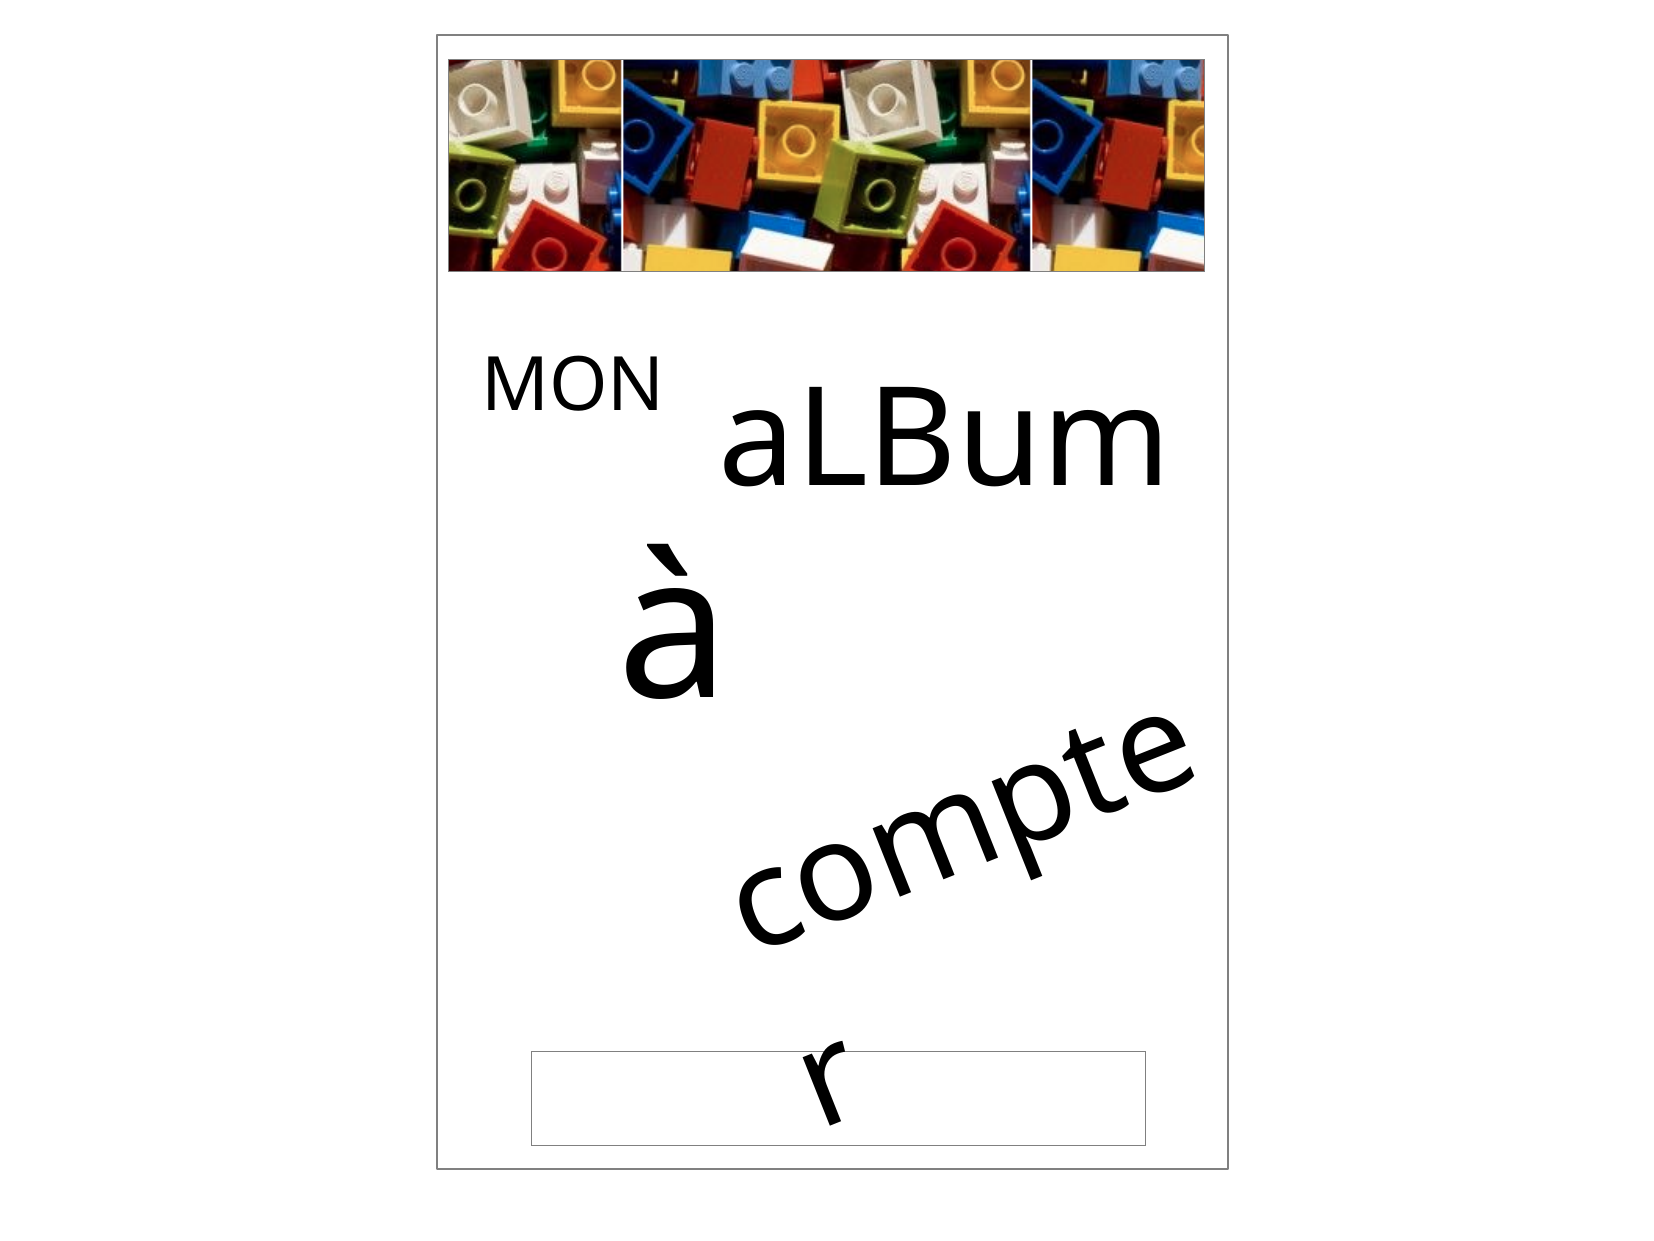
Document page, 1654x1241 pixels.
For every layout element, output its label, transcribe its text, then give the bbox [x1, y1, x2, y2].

text_box à [602, 476, 1099, 768]
text_box [1099, 532, 1229, 758]
text_box [437, 35, 1229, 330]
text_box MON [425, 322, 721, 477]
text_box [437, 477, 1229, 1170]
text_box aLBum [625, 330, 1264, 532]
text_box compter [679, 621, 1248, 1004]
